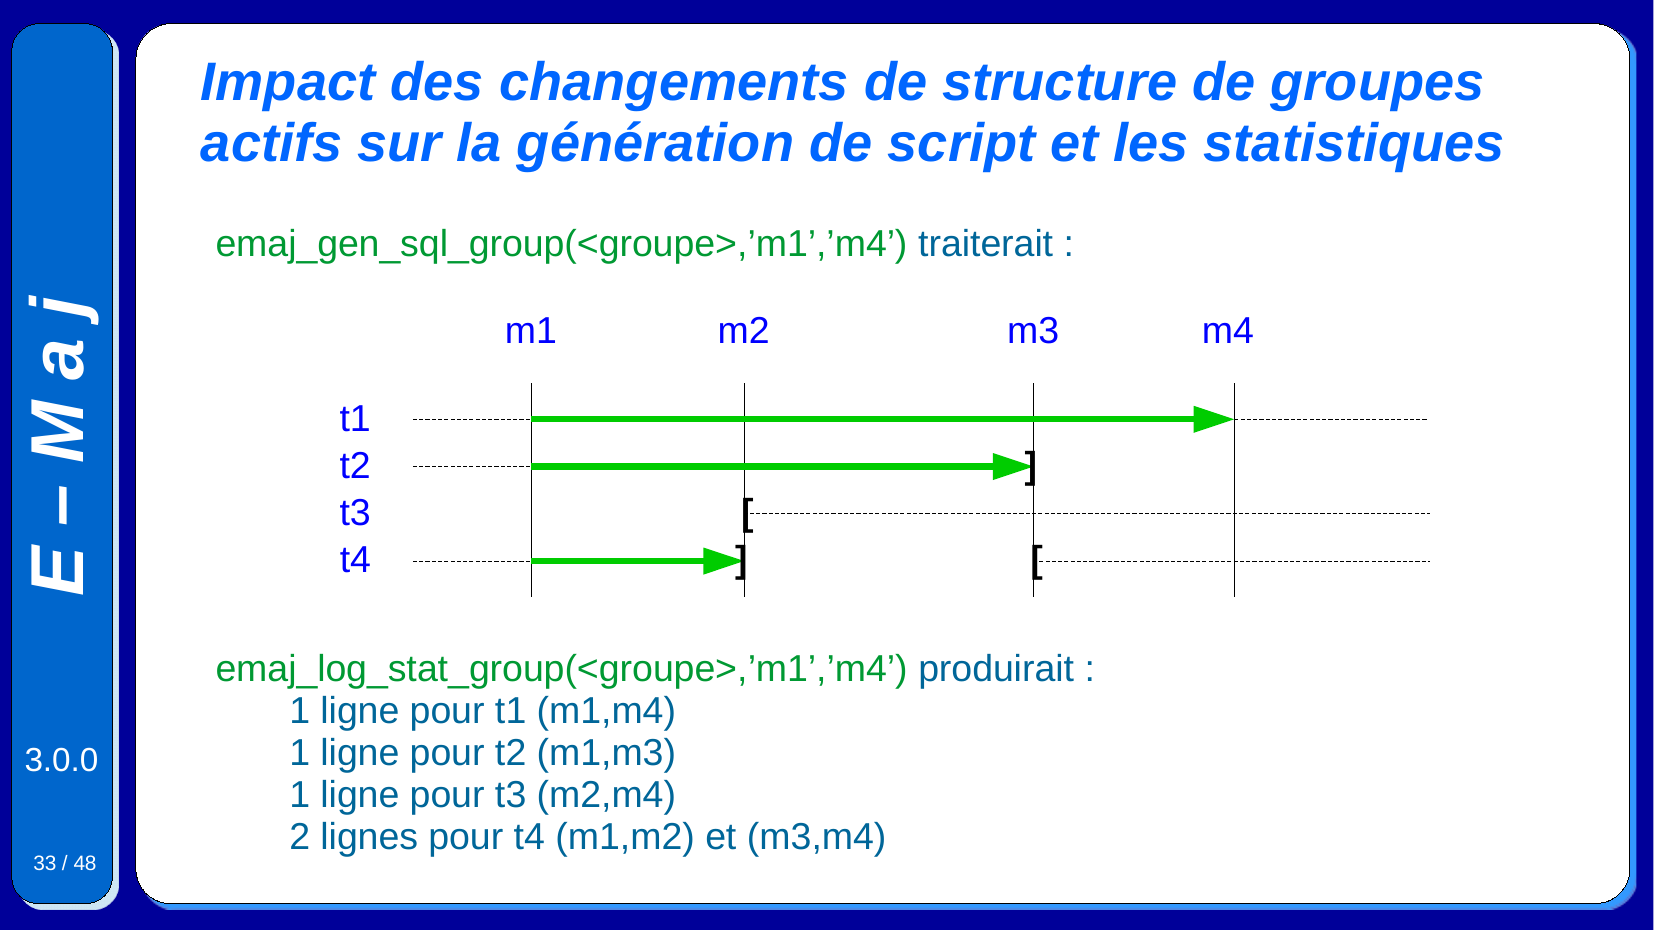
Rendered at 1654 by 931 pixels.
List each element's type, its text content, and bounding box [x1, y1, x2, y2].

text_box m4 [1187, 302, 1269, 360]
text_box emaj_gen_sql_group(<groupe>,’m1’,’m4’) traiterait : [200, 214, 1090, 272]
text_box t1 [324, 389, 386, 437]
text_box m2 [702, 302, 785, 360]
text_box m1 [490, 302, 572, 360]
text_box [ [726, 484, 769, 542]
text_box ] [720, 531, 763, 589]
text_box m3 [992, 302, 1074, 360]
text_box [ [1015, 531, 1058, 589]
title Impact des changements de structure de groupes actifs sur la génération de script et les statistiques [200, 34, 1575, 191]
text_box emaj_log_stat_group(<groupe>,’m1’,’m4’) produirait : 1 ligne pour t1 (m1,m4) 1 ligne pour t2 (m1,m3) 1 ligne pour t3 (m2,m4) 2 lignes pour t4 (m1,m2) et (m3,m4) [200, 640, 1111, 865]
text_box t3 [324, 484, 386, 531]
text_box t2 [324, 437, 386, 484]
text_box ] [1009, 437, 1053, 494]
text_box t4 [324, 531, 386, 589]
